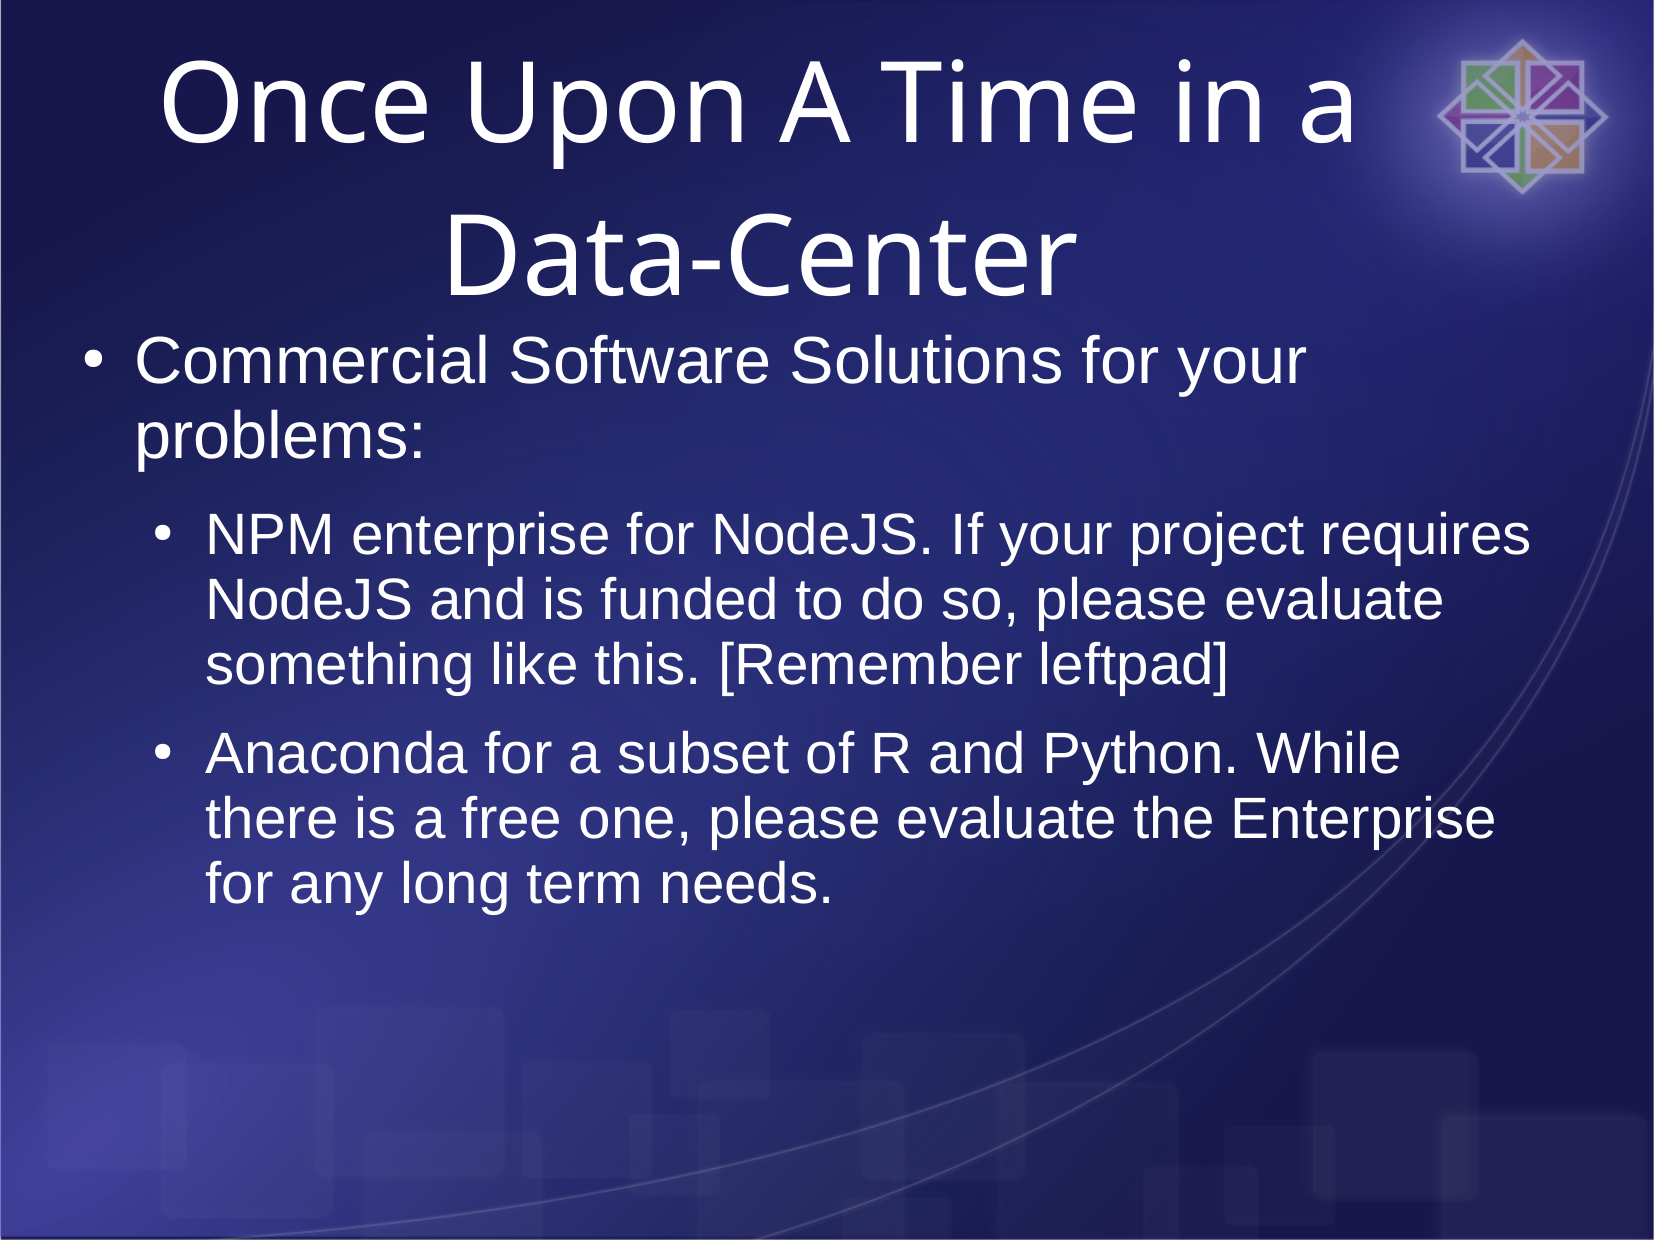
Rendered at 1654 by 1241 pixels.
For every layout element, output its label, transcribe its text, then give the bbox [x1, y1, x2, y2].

picture [0, 0, 1654, 1241]
list Commercial Software Solutions for your problems: NPM enterprise for NodeJS. If your project requires NodeJS and is funded to do so, please evaluate something like this. [Remember leftpad] Anaconda for a subset of R and Python. While there is a free one, please evaluate the Enterprise for any long term needs. [63, 323, 1553, 1142]
title Once Upon A Time in a Data-Center [94, 23, 1425, 323]
